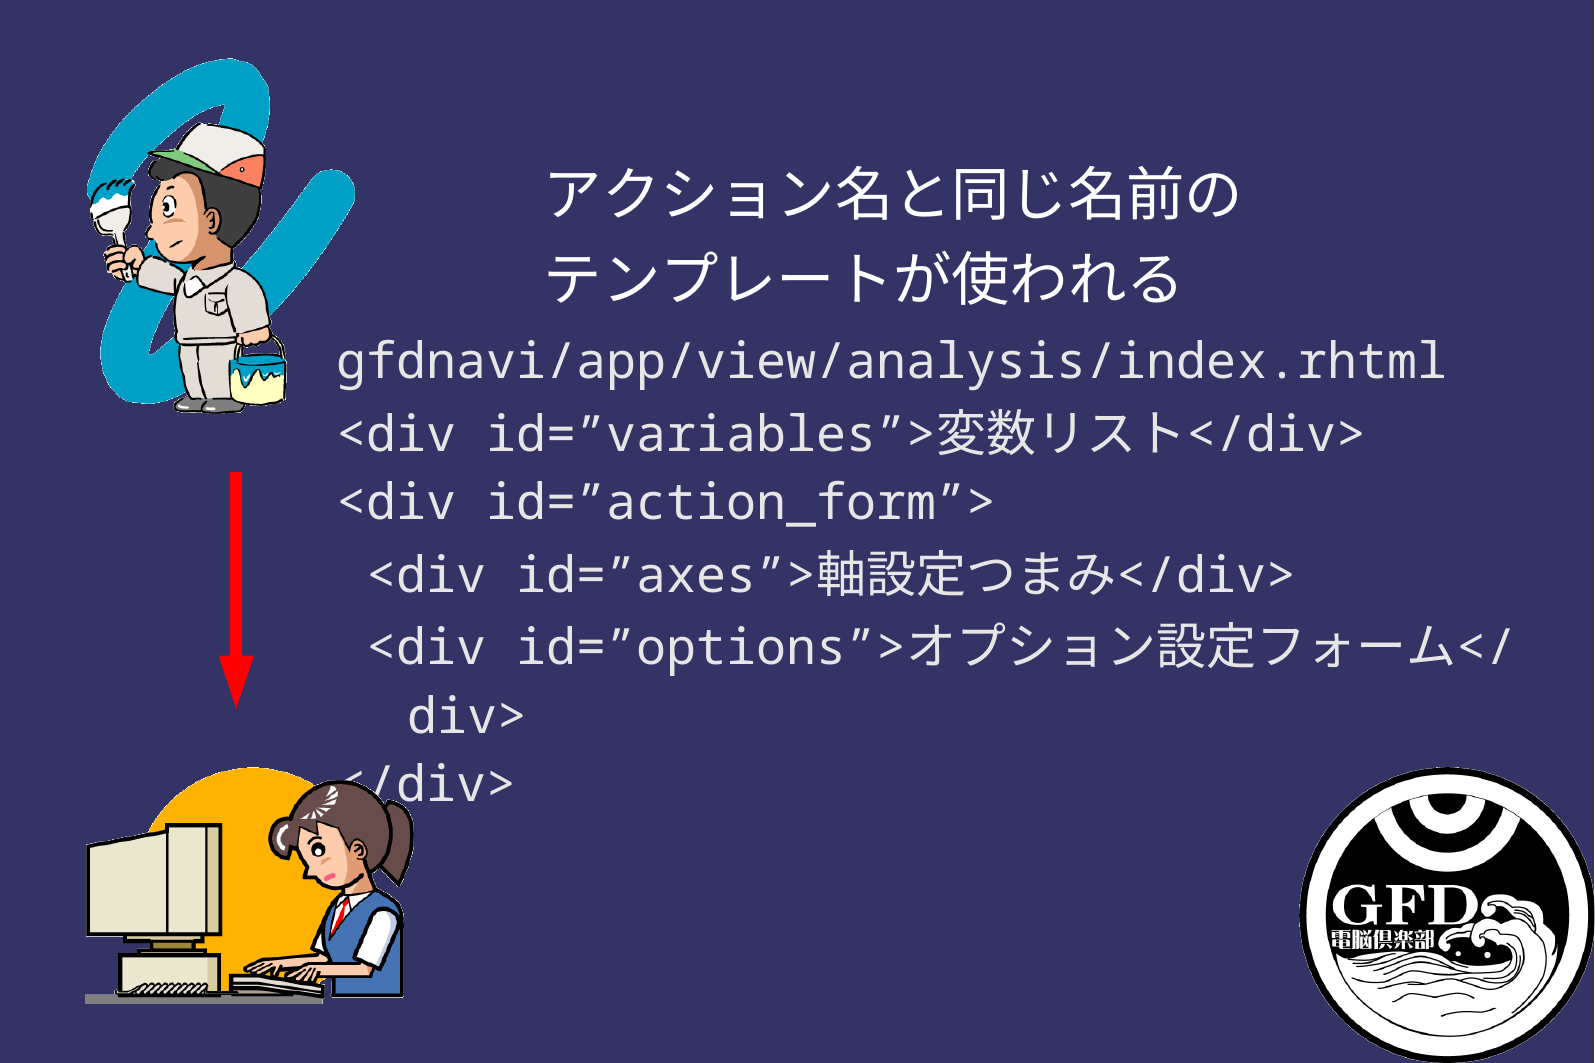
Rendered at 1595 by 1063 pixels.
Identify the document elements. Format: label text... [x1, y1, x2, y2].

picture [87, 58, 224, 182]
text_box アクション名と同じ名前の テンプレートが使われる [470, 140, 1329, 296]
list gfdnavi/app/view/analysis/index.rhtml <div id=”variables”>変数リスト</div> <div id=”action_form”> <div id=”axes”>軸設定つまみ</div> <div id=”options”>オプション設定フォーム</div> </div> [324, 324, 1565, 702]
picture [87, 58, 355, 414]
picture [1299, 767, 1595, 1063]
picture [85, 767, 414, 1004]
